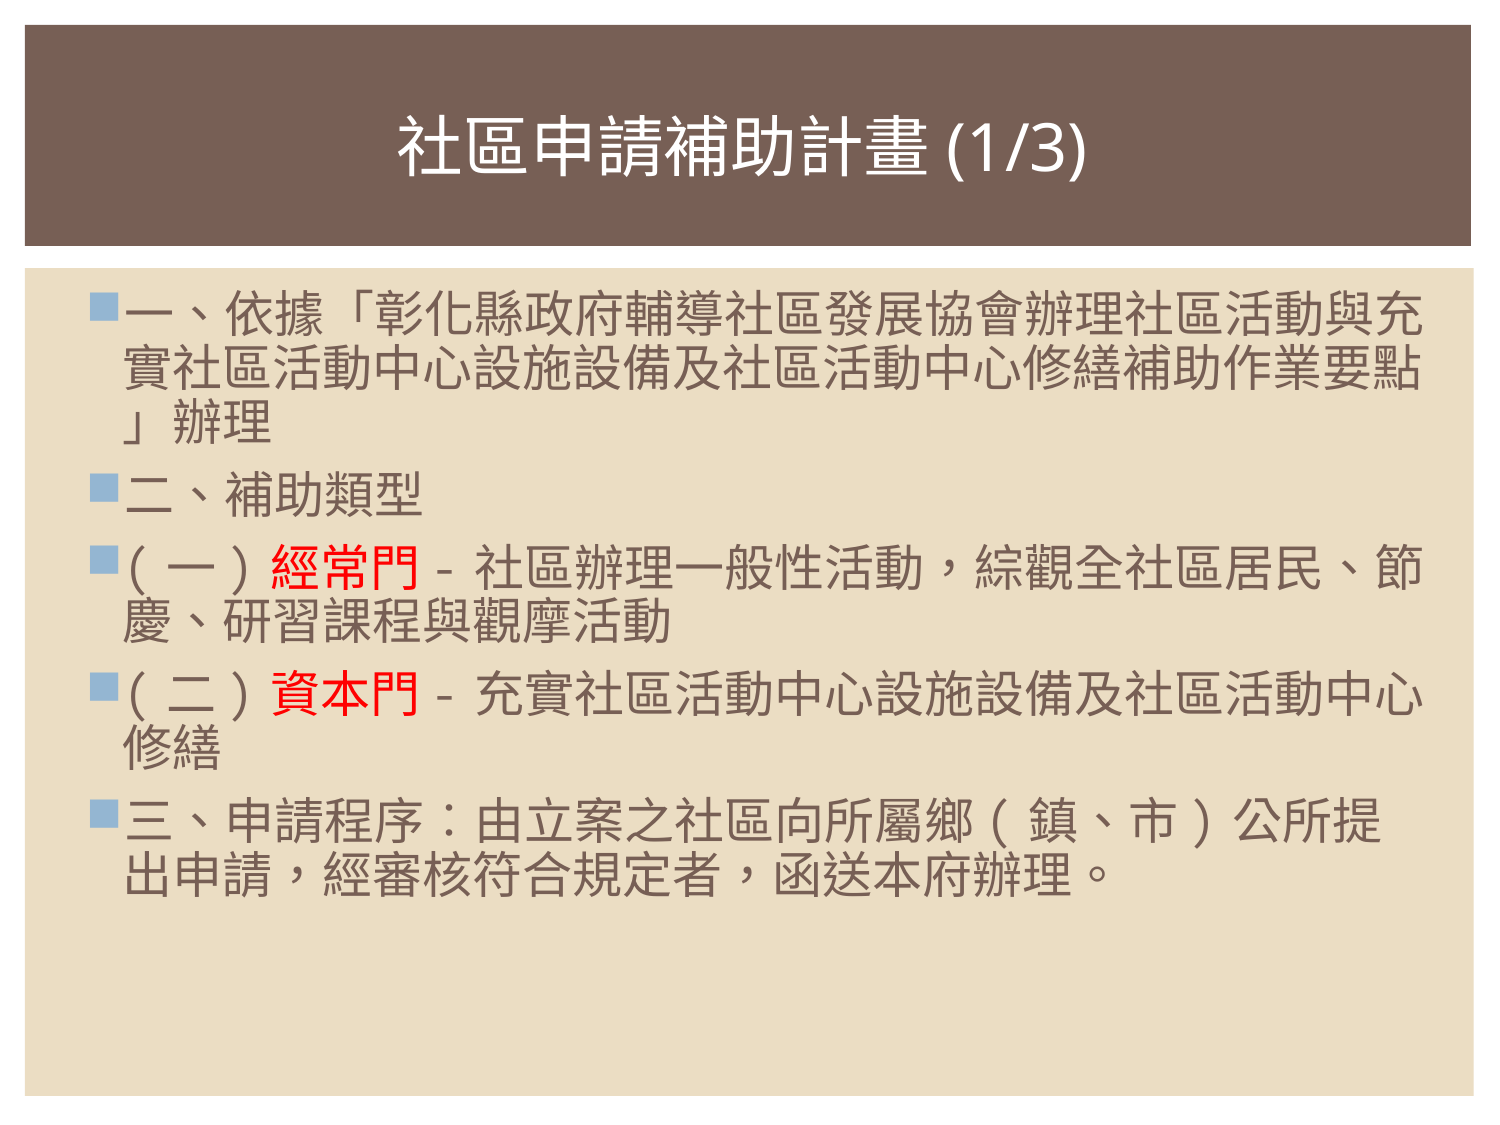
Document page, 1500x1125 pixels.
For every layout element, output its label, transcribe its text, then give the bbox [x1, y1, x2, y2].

title 社區申請補助計畫(1/3) [62, 58, 1438, 232]
list 一、依據「彰化縣政府輔導社區發展協會辦理社區活動與充實社區活動中心設施設備及社區活動中心修繕補助作業要點 」辦理 二、補助類型 (一)經常門-社區辦理一般性活動，綜觀全社區居民、節慶、研習課程與觀摩活動 (二)資本門-充實社區活動中心設施設備及社區活動中心修繕 三、申請程序︰由立案之社區向所屬鄉(鎮、市)公所提出申請，經審核符合規定者，函送本府辦理。 [62, 281, 1442, 1005]
